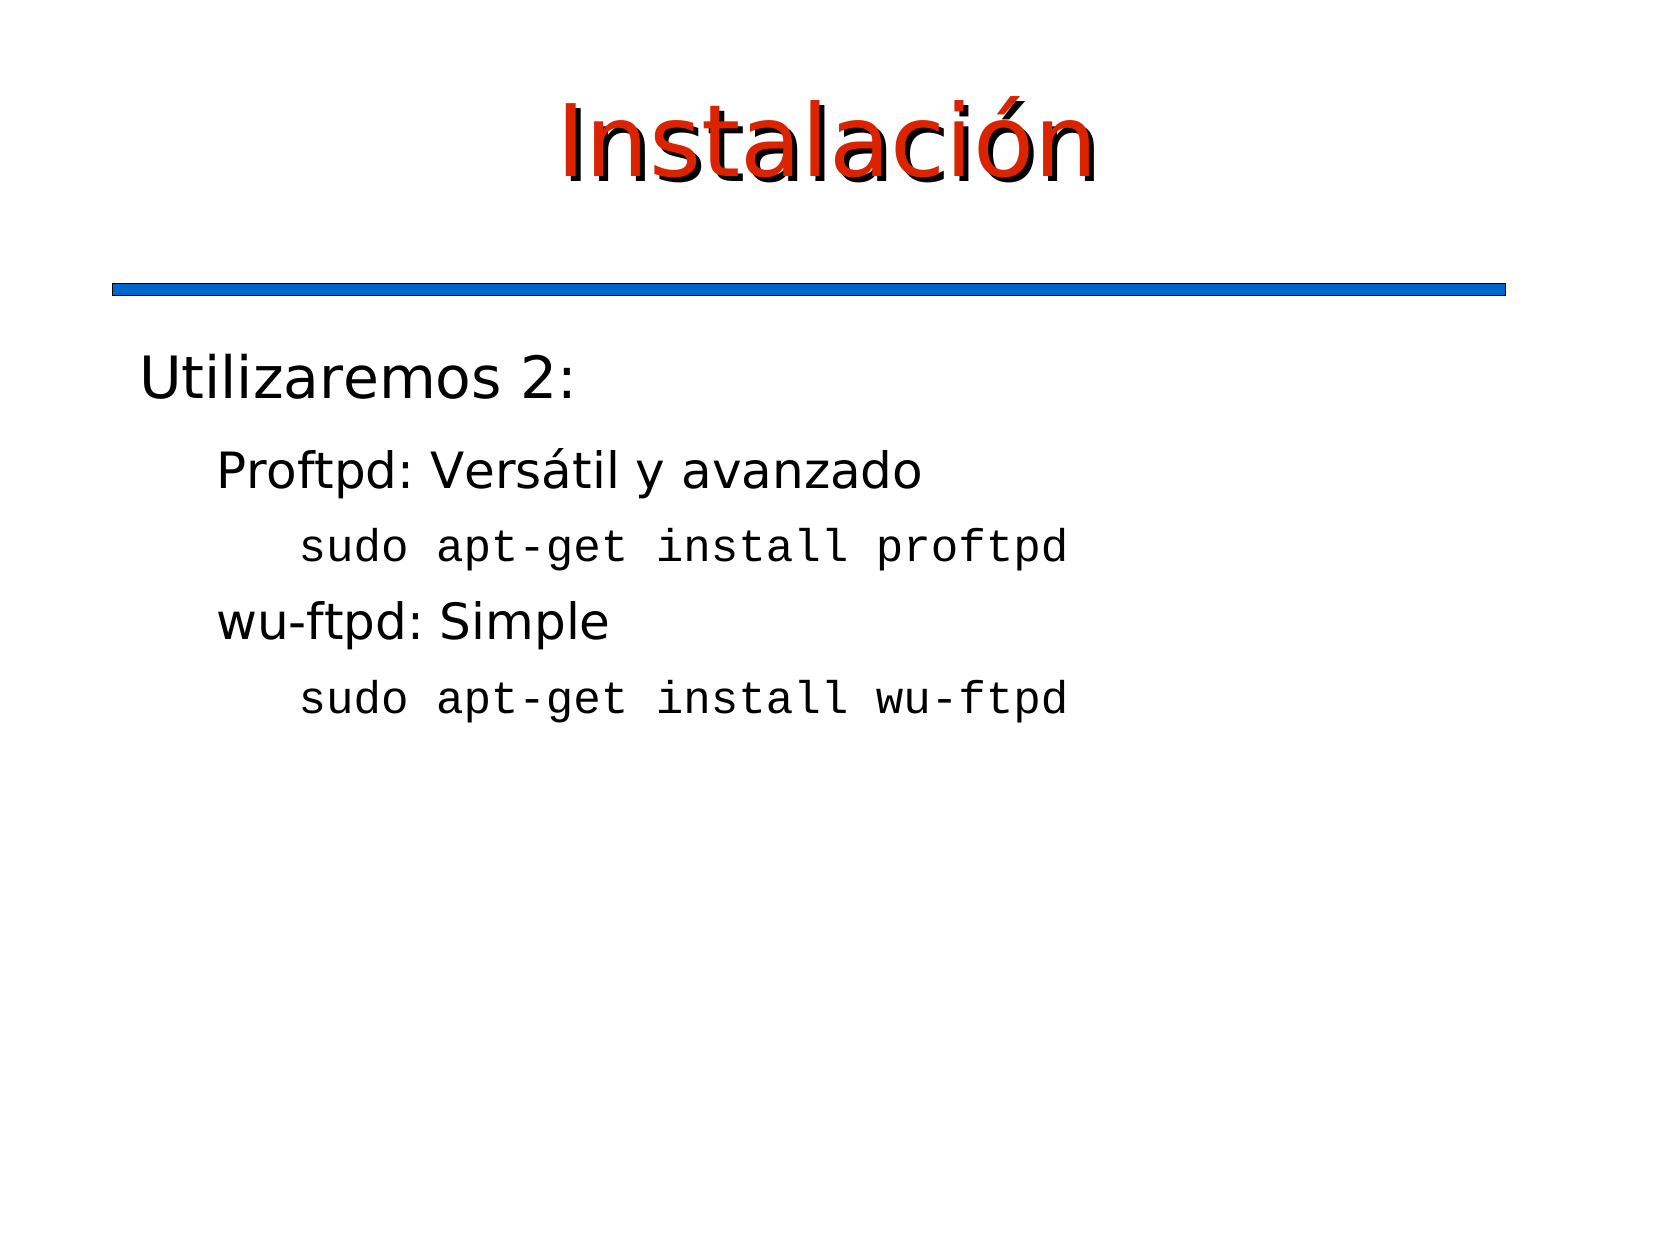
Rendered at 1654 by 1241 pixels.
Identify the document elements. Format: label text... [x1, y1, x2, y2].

list Utilizaremos 2: Proftpd: Versátil y avanzado sudo apt-get install proftpd wu-ftpd: Simple sudo apt-get install wu-ftpd [121, 344, 1534, 1127]
title Instalación [121, 37, 1534, 246]
